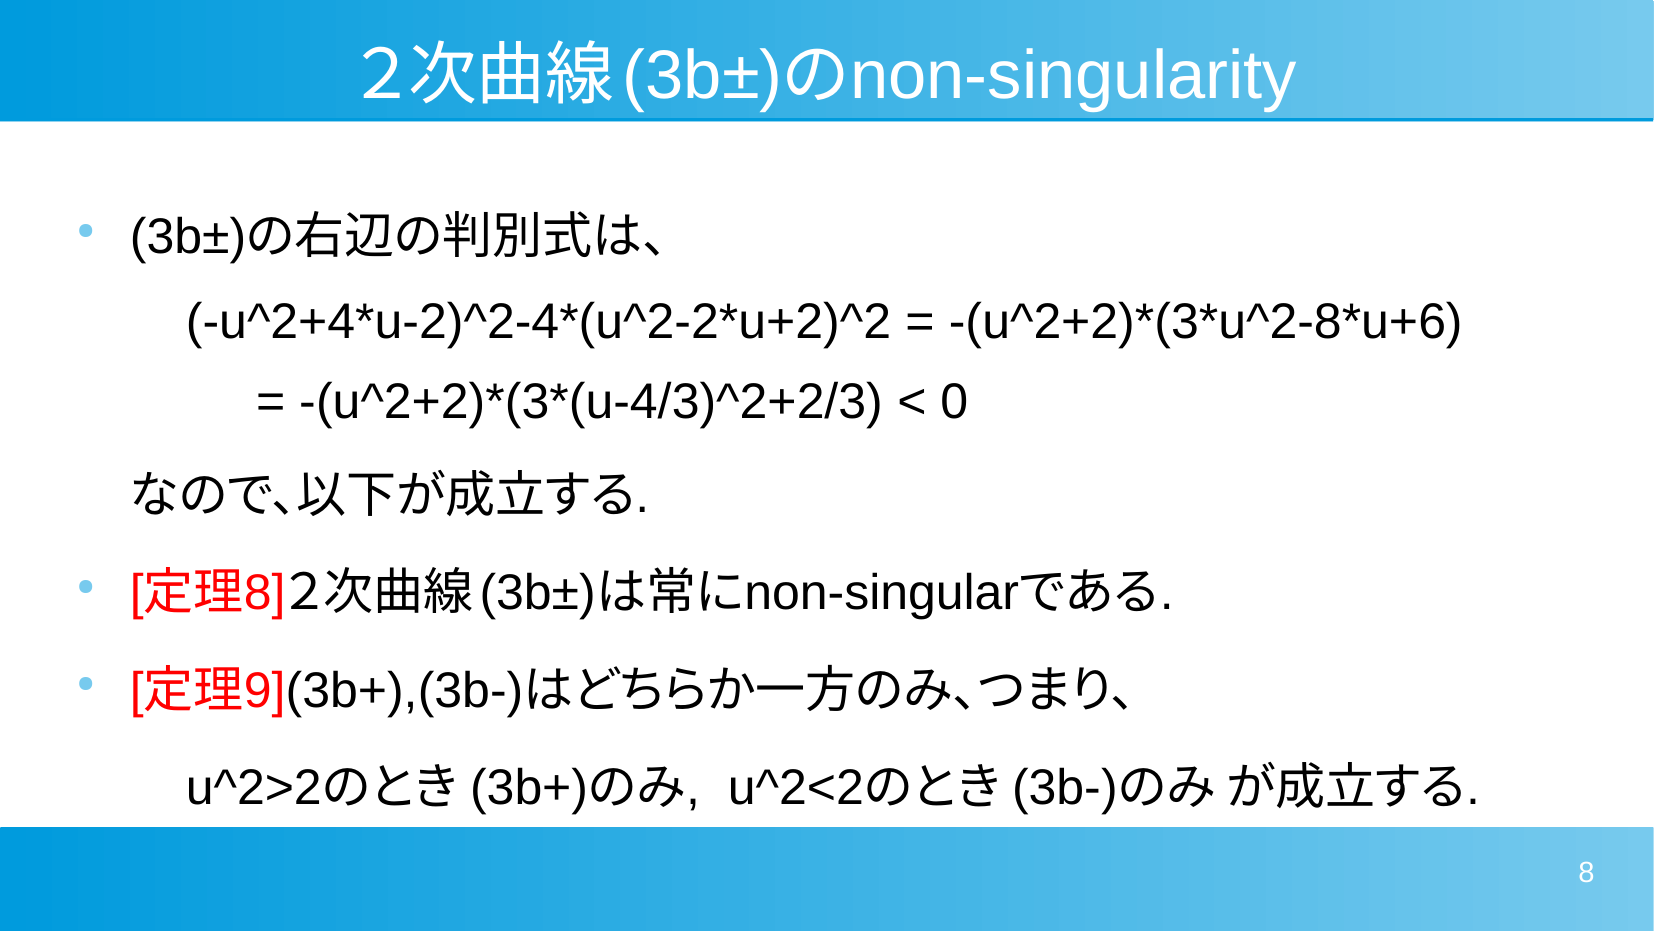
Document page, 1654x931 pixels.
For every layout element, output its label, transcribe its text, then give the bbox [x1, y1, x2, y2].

list (3b±)の右辺の判別式は、 (-u^2+4*u-2)^2-4*(u^2-2*u+2)^2 = -(u^2+2)*(3*u^2-8*u+6) = -(u^2+2)*(3*(u-4/3)^2+2/3) < 0 なので、以下が成立する. [定理8]２次曲線(3b±)は常にnon-singularである. [定理9](3b+),(3b-)はどちらか一方のみ、つまり、 u^2>2のとき (3b+)のみ, u^2<2のとき (3b-)のみ が成立する. [59, 118, 1595, 798]
title ２次曲線(3b±)のnon-singularity [59, 29, 1595, 108]
